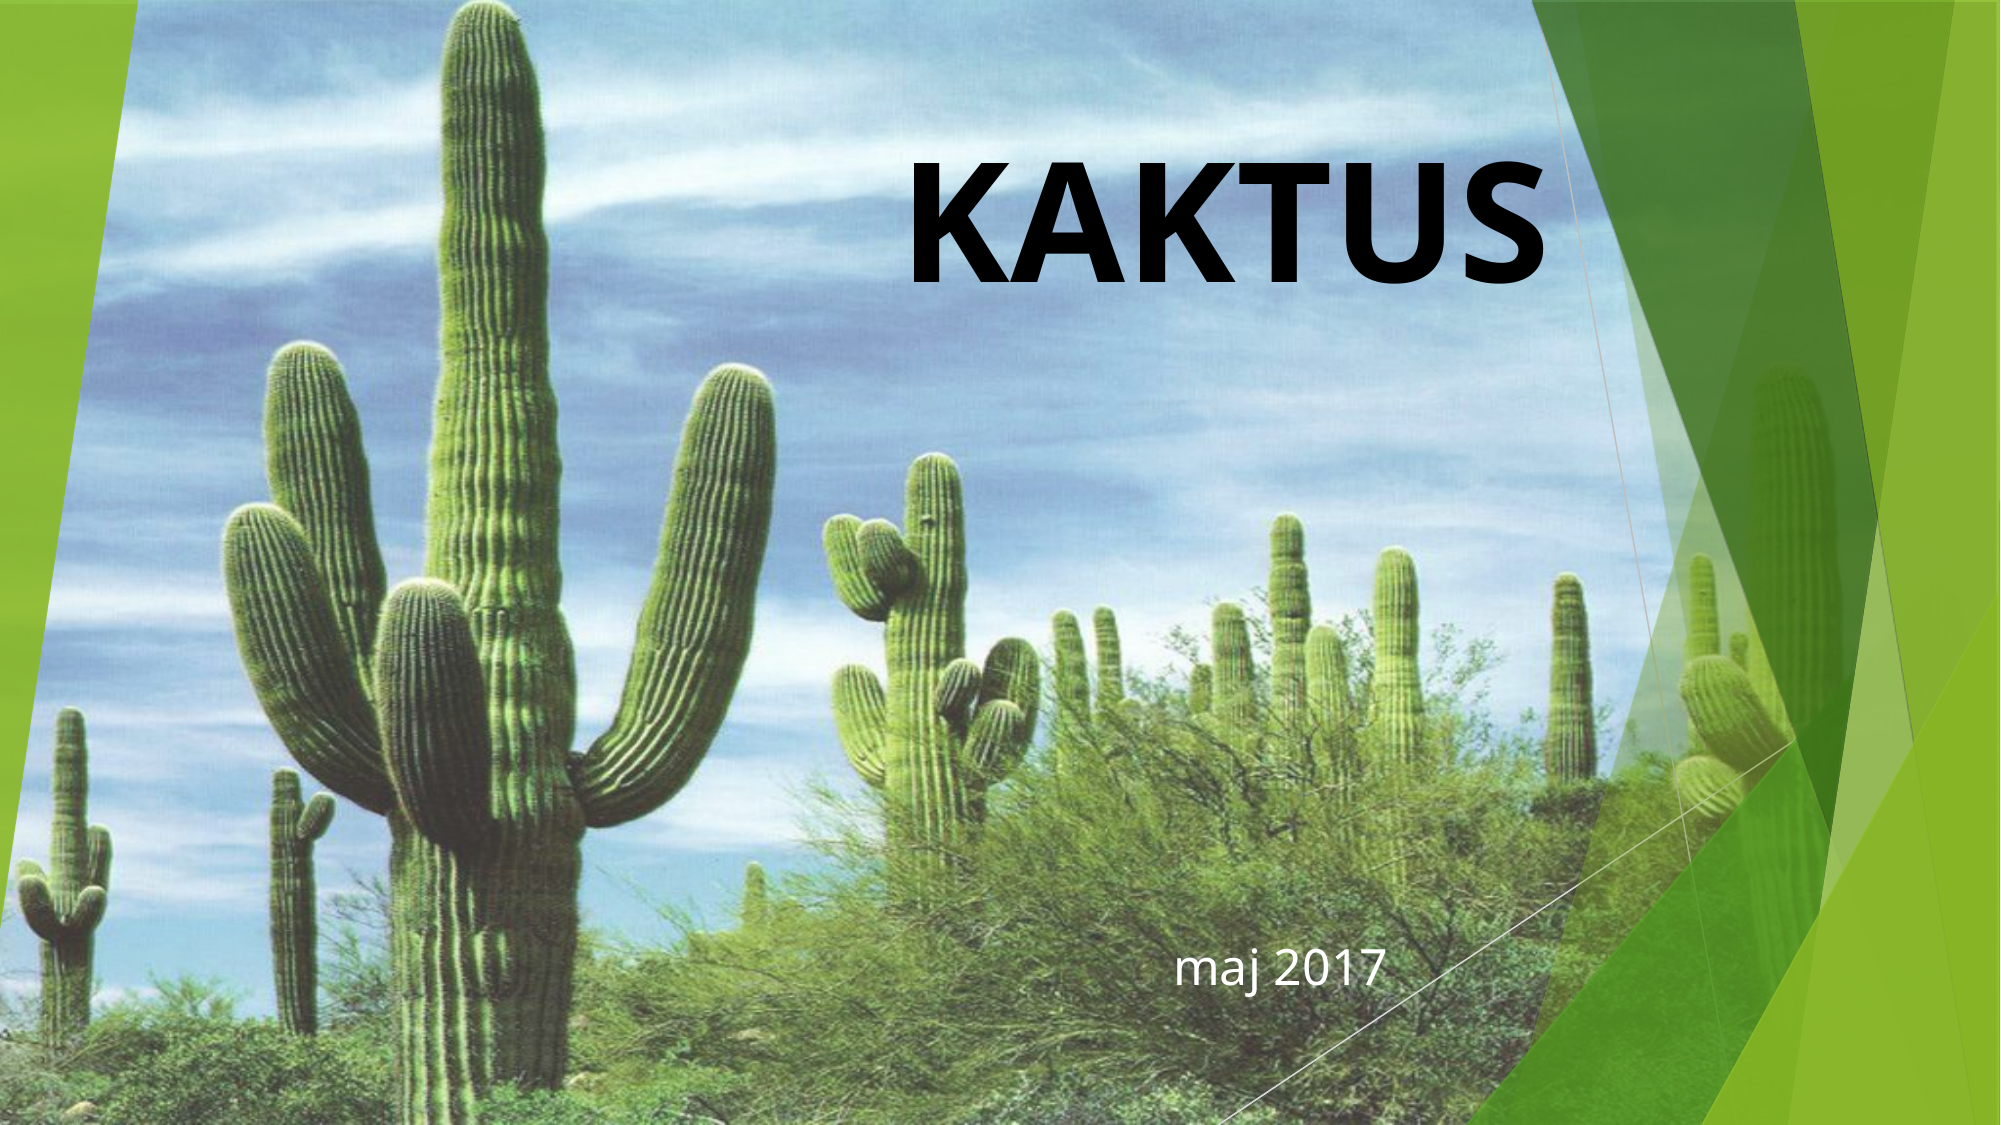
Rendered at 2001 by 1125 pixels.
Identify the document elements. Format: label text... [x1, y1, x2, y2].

subtitle maj 2017 [643, 685, 1918, 1125]
text_box KAKTUS [795, 108, 1655, 324]
